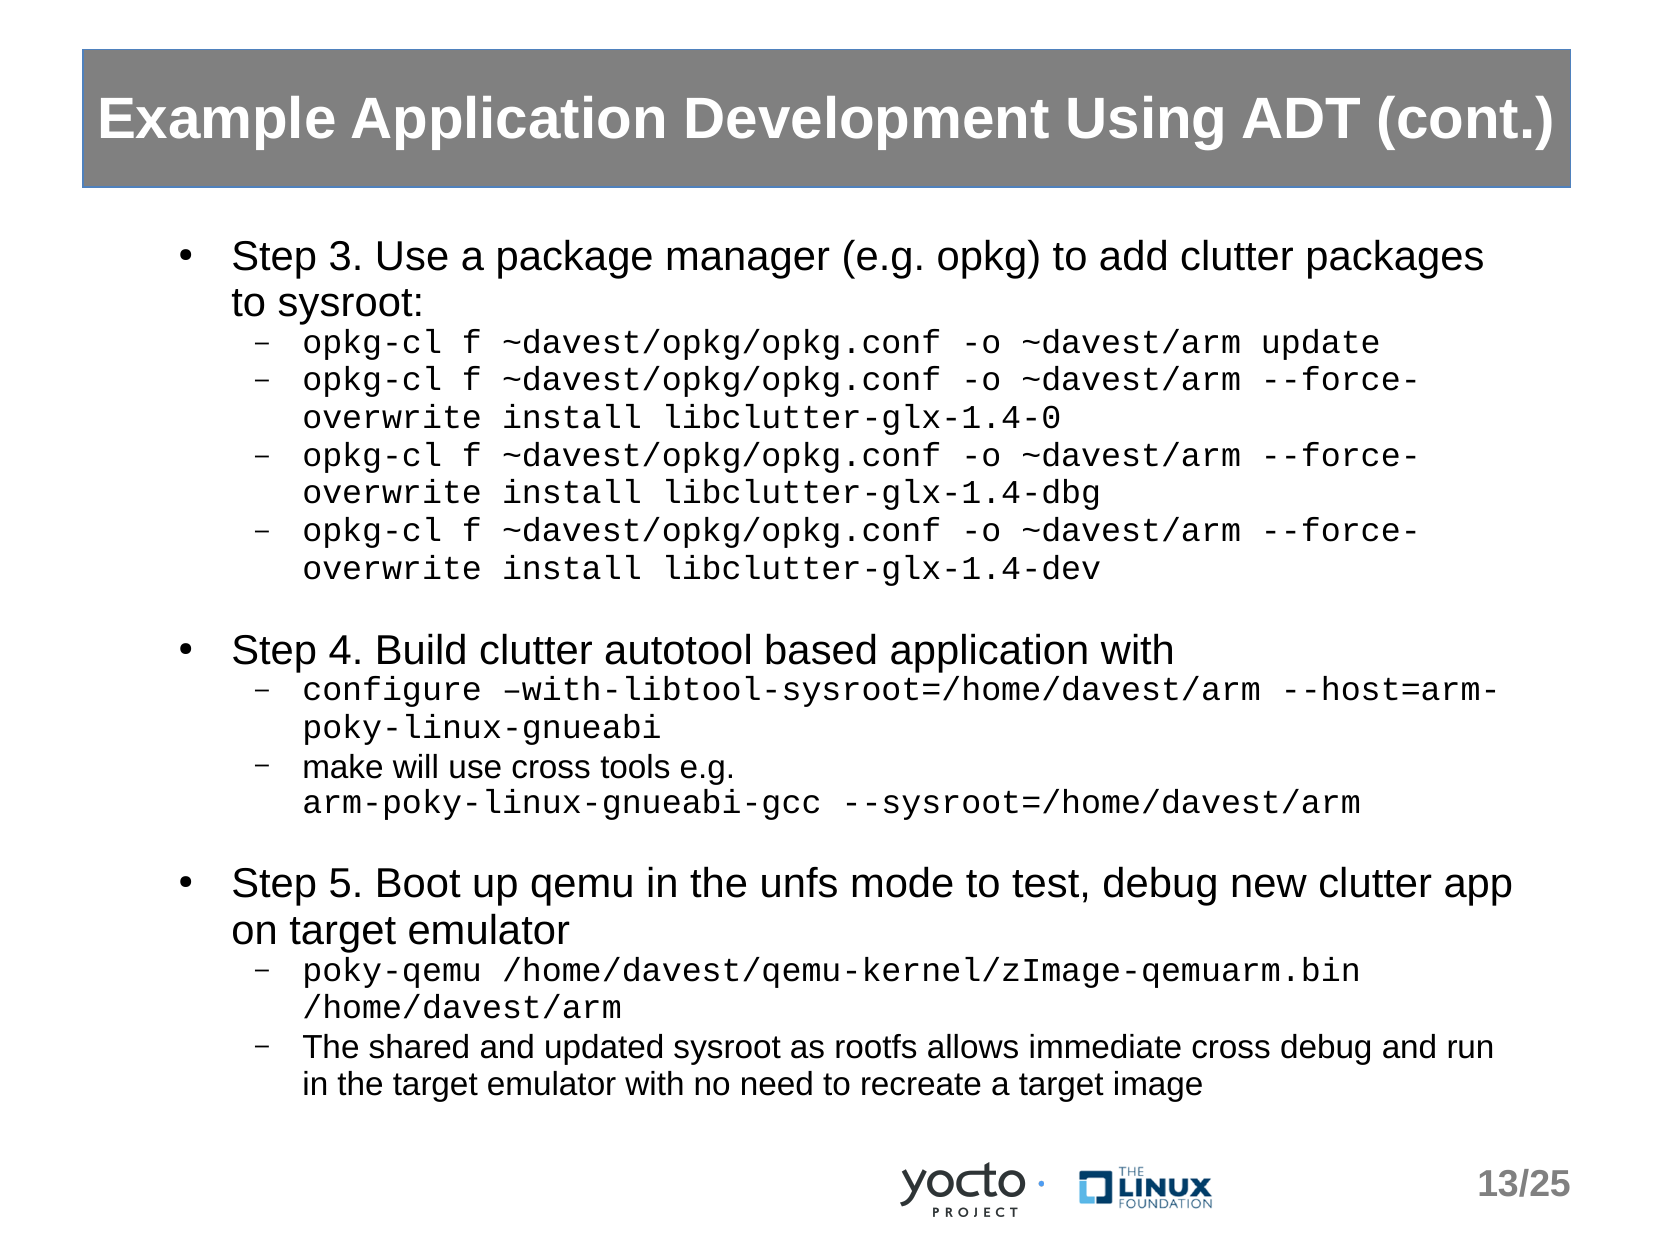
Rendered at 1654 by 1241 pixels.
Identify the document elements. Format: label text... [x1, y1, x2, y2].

text_box Step 3. Use a package manager (e.g. opkg) to add clutter packages to sysroot: opkg-cl f ~davest/opkg/opkg.conf -o ~davest/arm update opkg-cl f ~davest/opkg/opkg.conf -o ~davest/arm --force-overwrite install libclutter-glx-1.4-0 opkg-cl f ~davest/opkg/opkg.conf -o ~davest/arm --force-overwrite install libclutter-glx-1.4-dbg opkg-cl f ~davest/opkg/opkg.conf -o ~davest/arm --force-overwrite install libclutter-glx-1.4-dev Step 4. Build clutter autotool based application with configure –with-libtool-sysroot=/home/davest/arm --host=arm-poky-linux-gnueabi make will use cross tools e.g. arm-poky-linux-gnueabi-gcc --sysroot=/home/davest/arm Step 5. Boot up qemu in the unfs mode to test, debug new clutter app on target emulator poky-qemu /home/davest/qemu-kernel/zImage-qemuarm.bin /home/davest/arm The shared and updated sysroot as rootfs allows immediate cross debug and run in the target emulator with no need to recreate a target image [75, 225, 1538, 1089]
picture [1075, 1162, 1215, 1211]
picture [900, 1162, 1044, 1217]
title Example Application Development Using ADT (cont.) [82, 49, 1571, 188]
